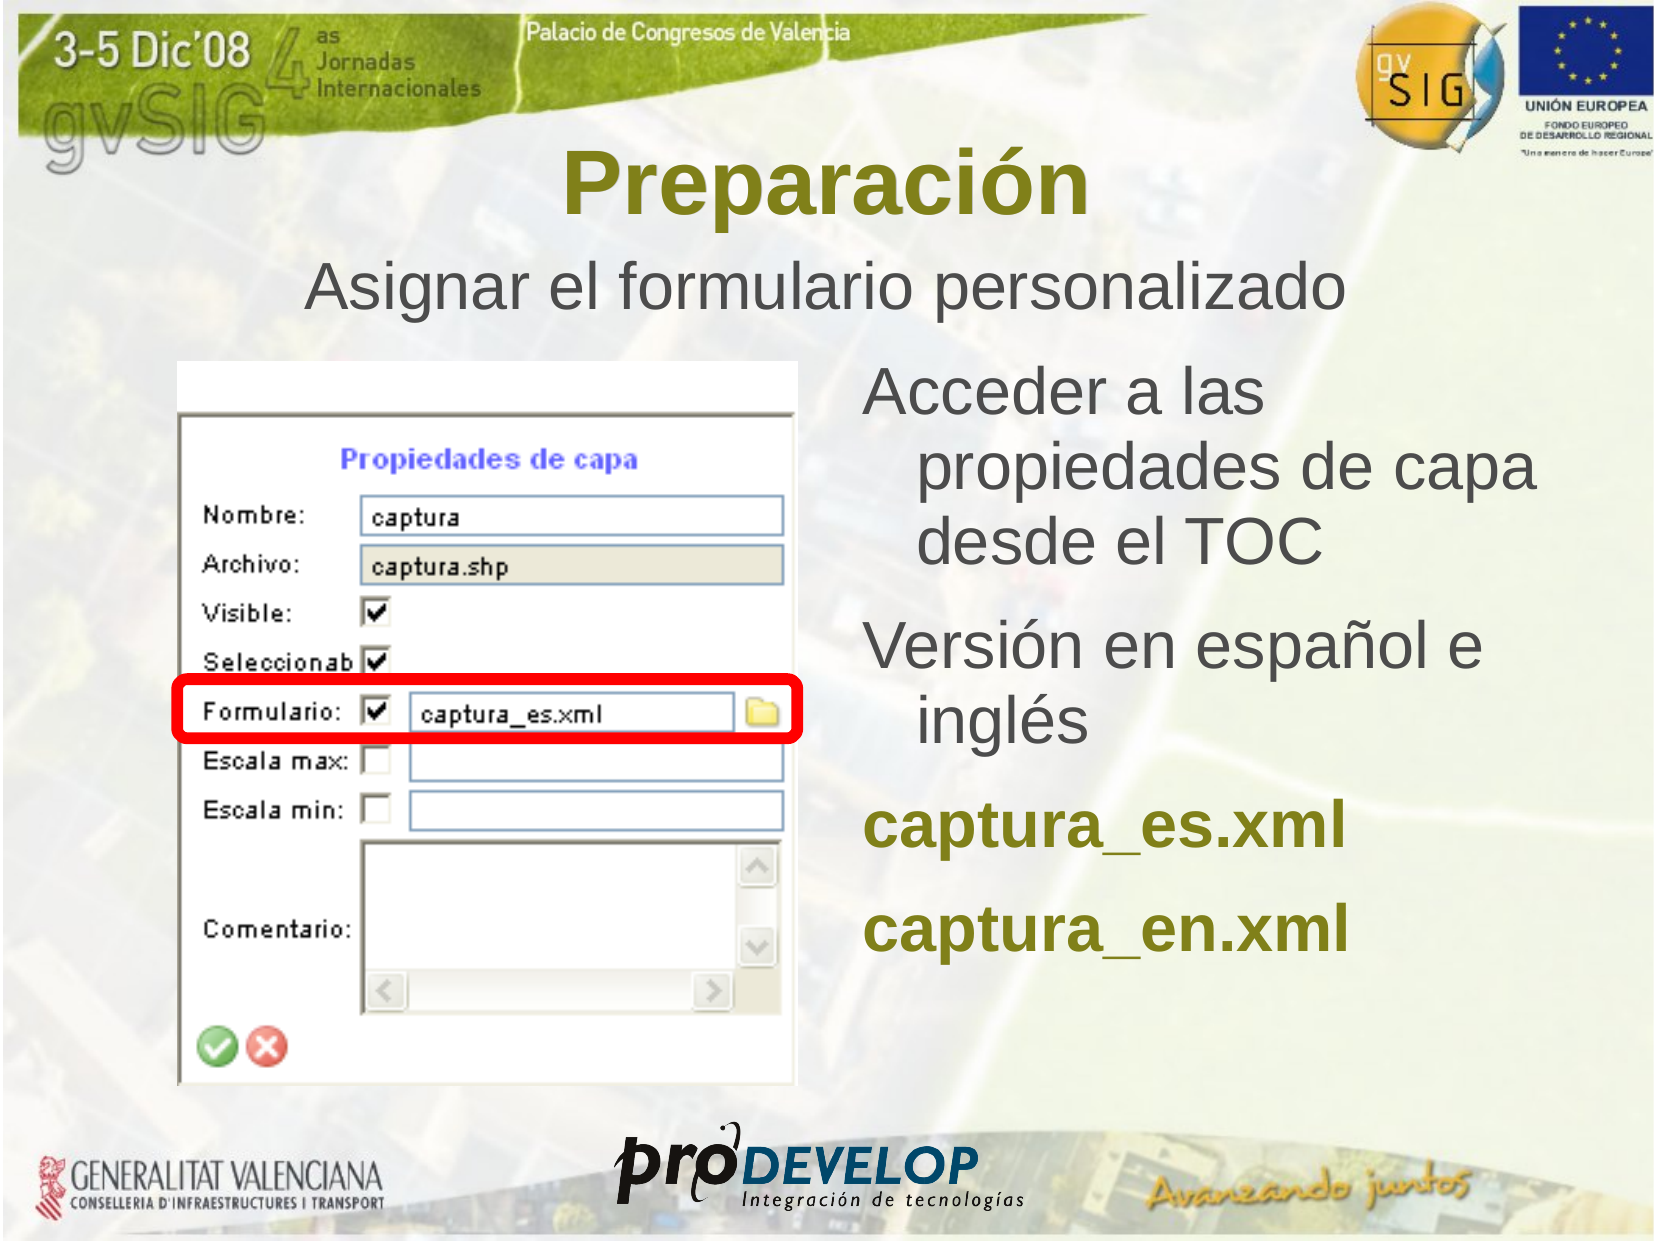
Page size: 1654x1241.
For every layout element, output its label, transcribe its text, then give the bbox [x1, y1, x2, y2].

list Asignar el formulario personalizado [88, 248, 1565, 355]
title Preparación [82, 78, 1571, 287]
picture [3, 0, 1654, 1241]
list Acceder a las propiedades de capa desde el TOC Versión en español e inglés captura_es.xml captura_en.xml [845, 354, 1572, 1094]
